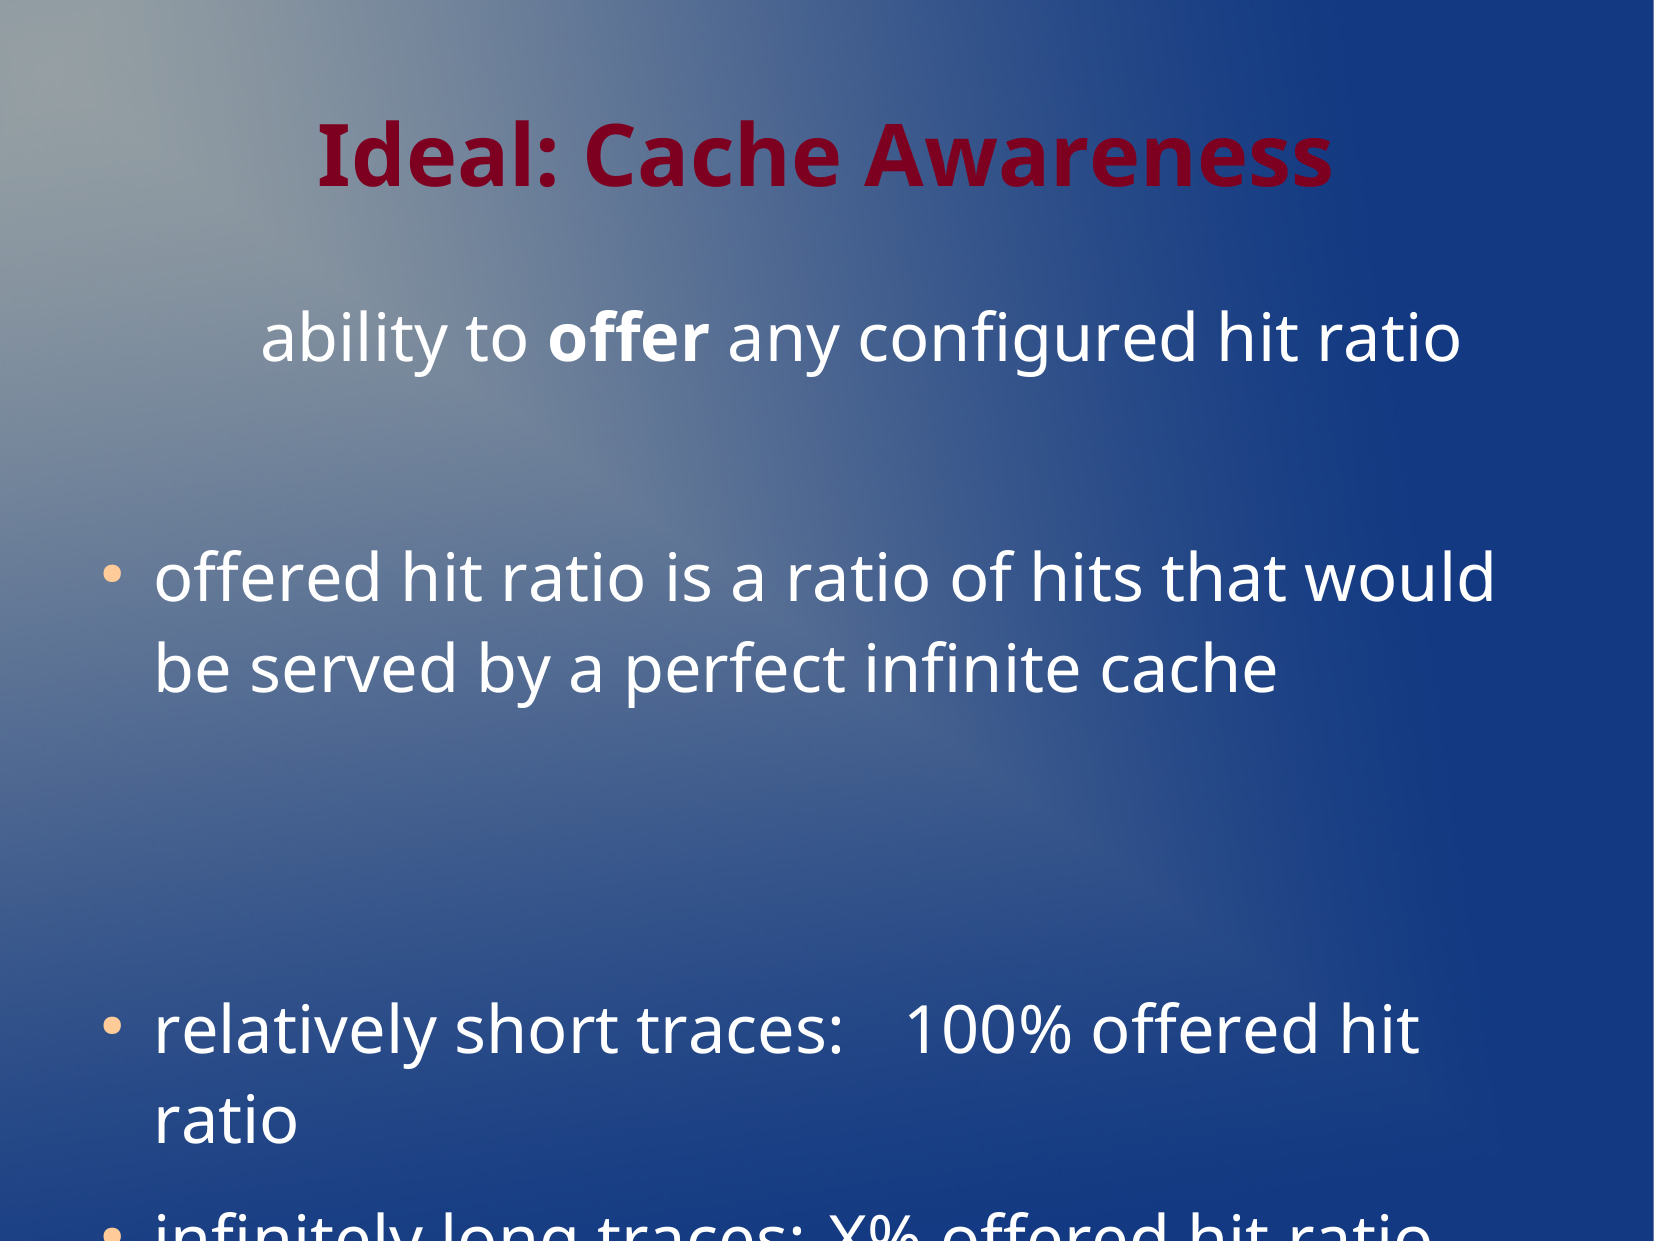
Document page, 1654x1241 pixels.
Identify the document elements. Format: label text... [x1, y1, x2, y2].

picture [344, 1231, 362, 1241]
picture [1139, 1231, 1158, 1241]
picture [0, 0, 1654, 1241]
picture [728, 1231, 746, 1241]
list ability to offer any configured hit ratio offered hit ratio is a ratio of hits that would be served by a perfect infinite cache relatively short traces: 100% offered hit ratio infinitely long traces: X% offered hit ratio [82, 290, 1571, 1141]
picture [467, 1232, 487, 1241]
picture [1403, 1232, 1423, 1241]
picture [549, 1232, 568, 1241]
picture [1036, 1231, 1054, 1241]
picture [264, 1232, 282, 1241]
picture [510, 1232, 528, 1241]
picture [1101, 1231, 1119, 1241]
picture [875, 1219, 885, 1240]
picture [1199, 1232, 1217, 1241]
picture [950, 1232, 970, 1241]
title Ideal: Cache Awareness [82, 49, 1571, 257]
picture [182, 1232, 200, 1241]
